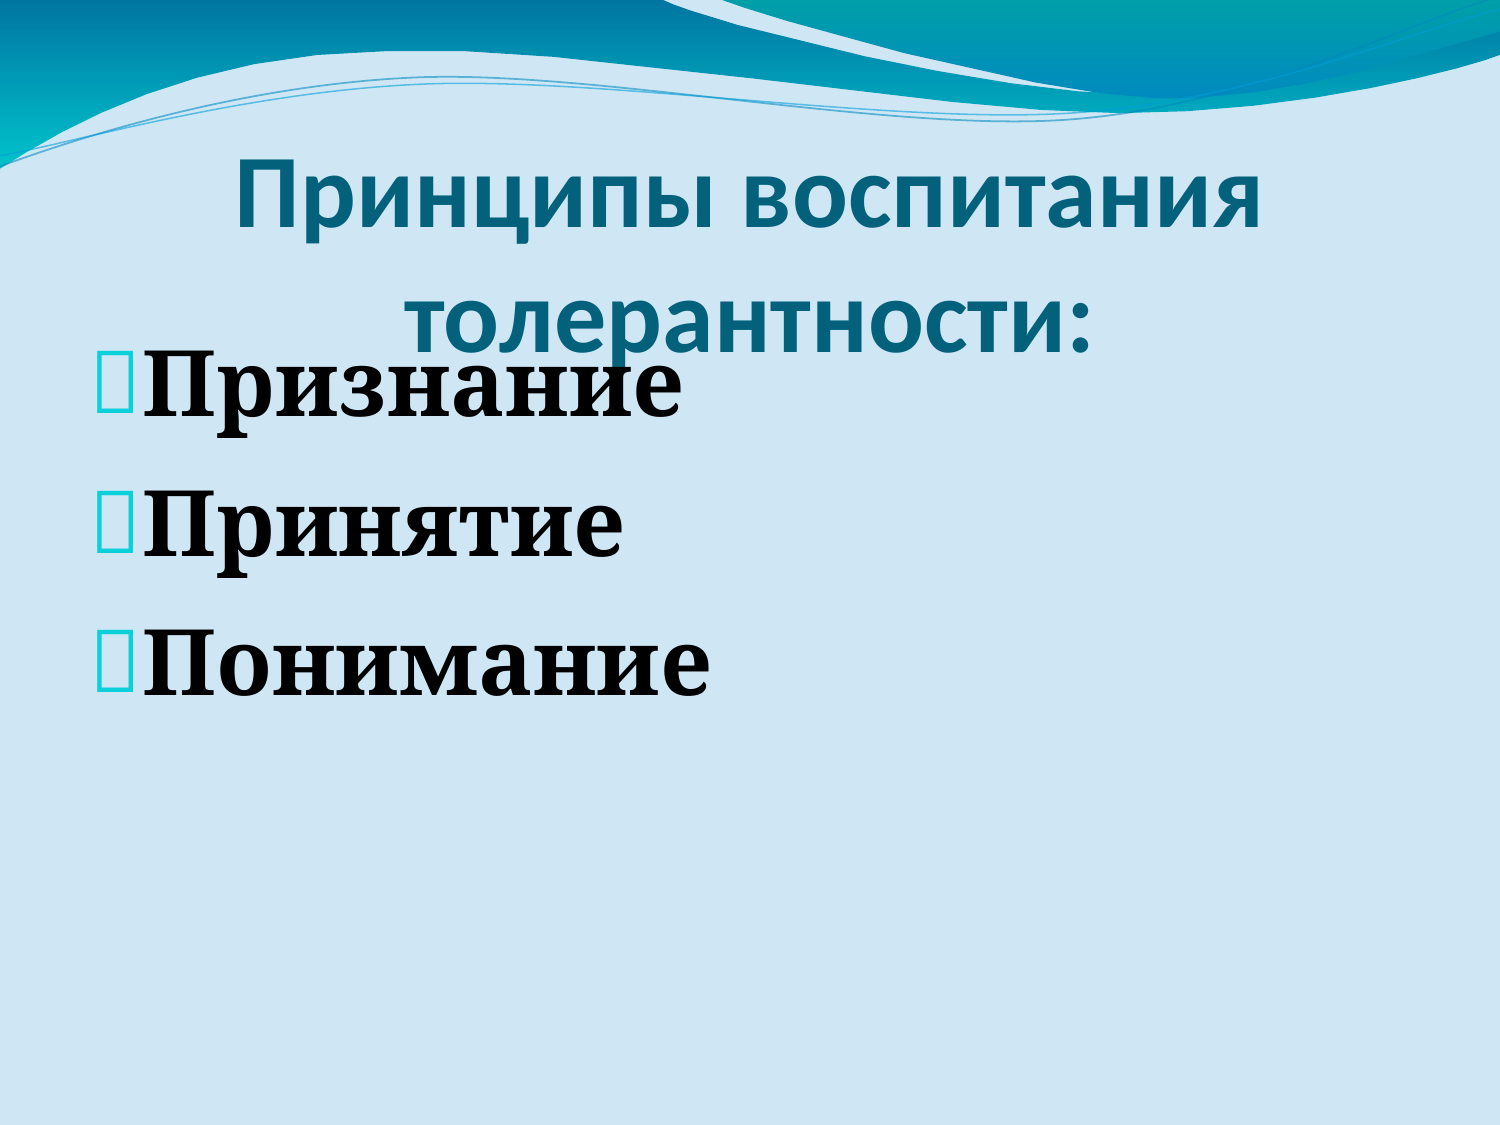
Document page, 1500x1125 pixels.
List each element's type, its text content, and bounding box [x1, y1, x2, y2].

title Принципы воспитания толерантности: [75, 115, 1425, 303]
list Признание Принятие Понимание [75, 317, 1425, 1038]
